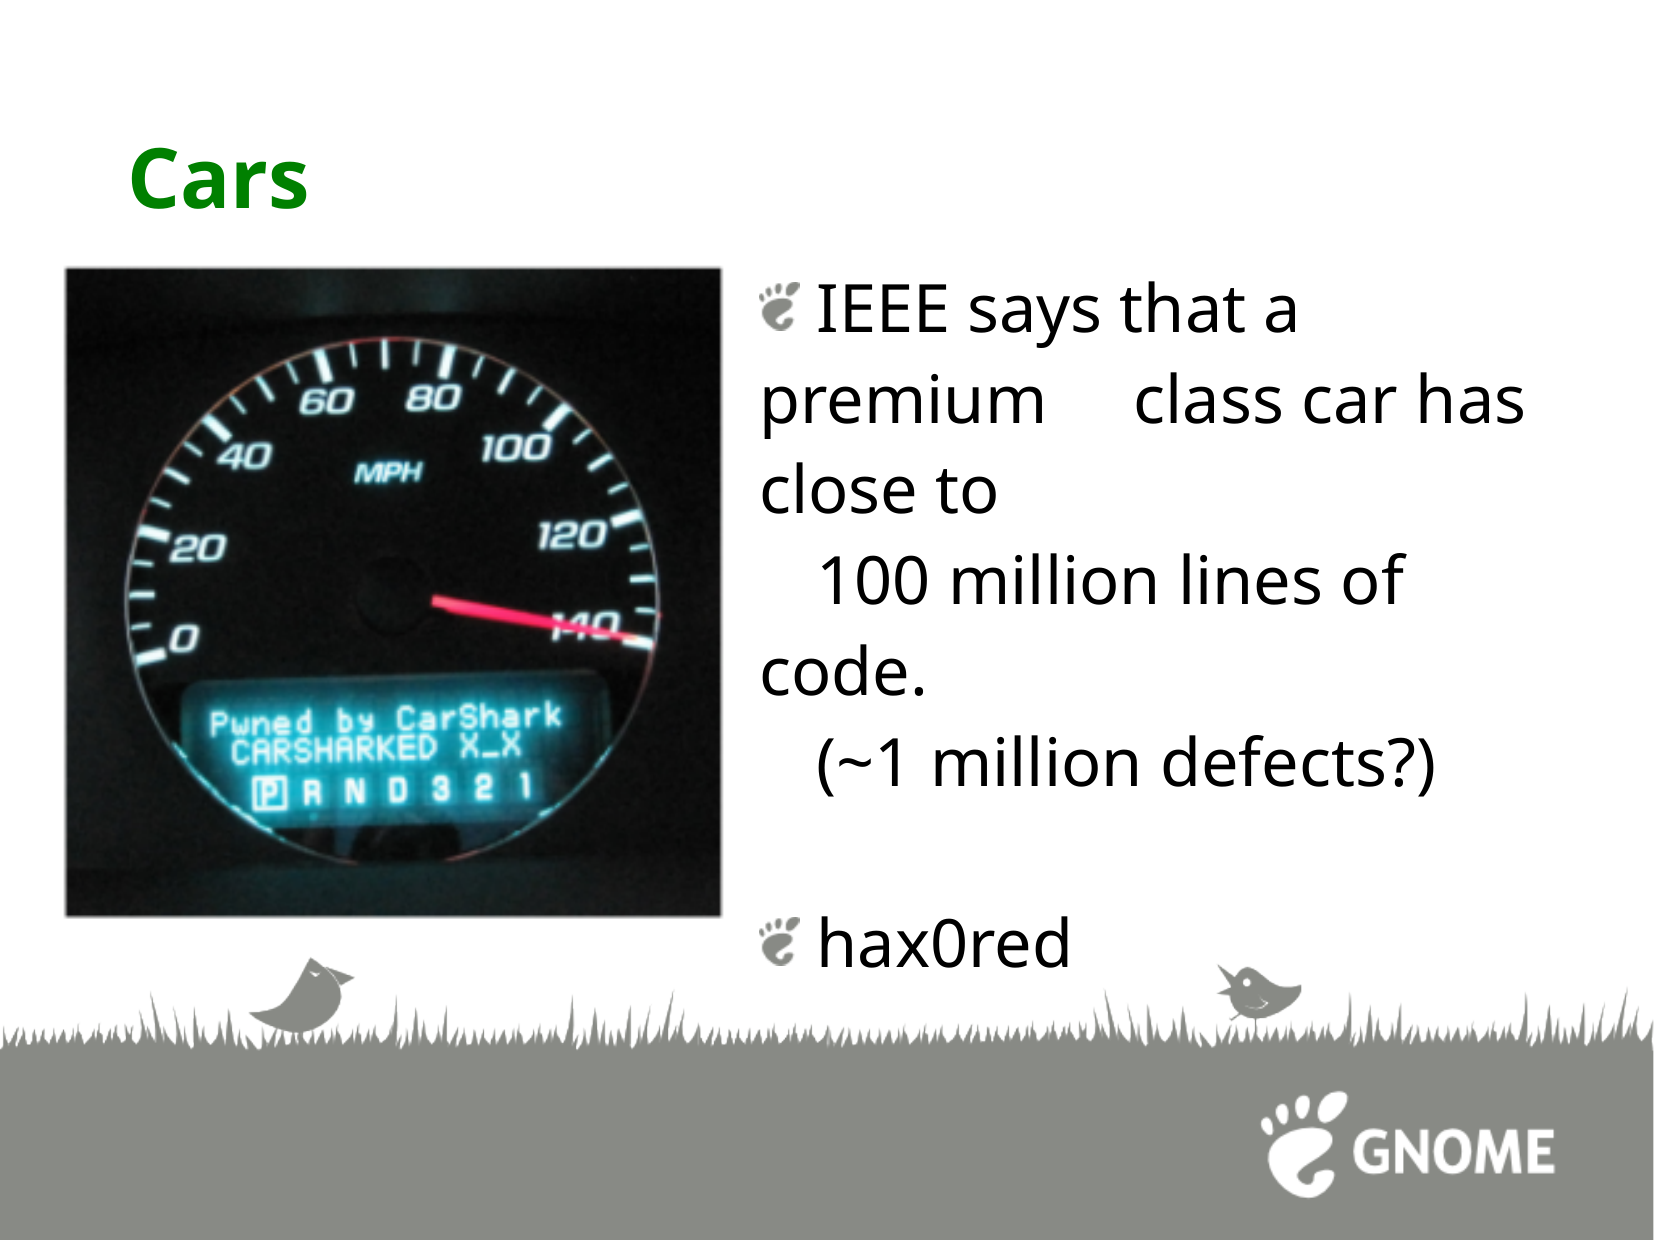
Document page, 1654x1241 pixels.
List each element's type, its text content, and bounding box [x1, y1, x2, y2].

picture [0, 0, 1654, 1241]
text_box Cars [112, 112, 1276, 239]
text_box IEEE says that a premium class car has close to 100 million lines of code. (~1 million defects?) hax0red [744, 253, 1604, 806]
